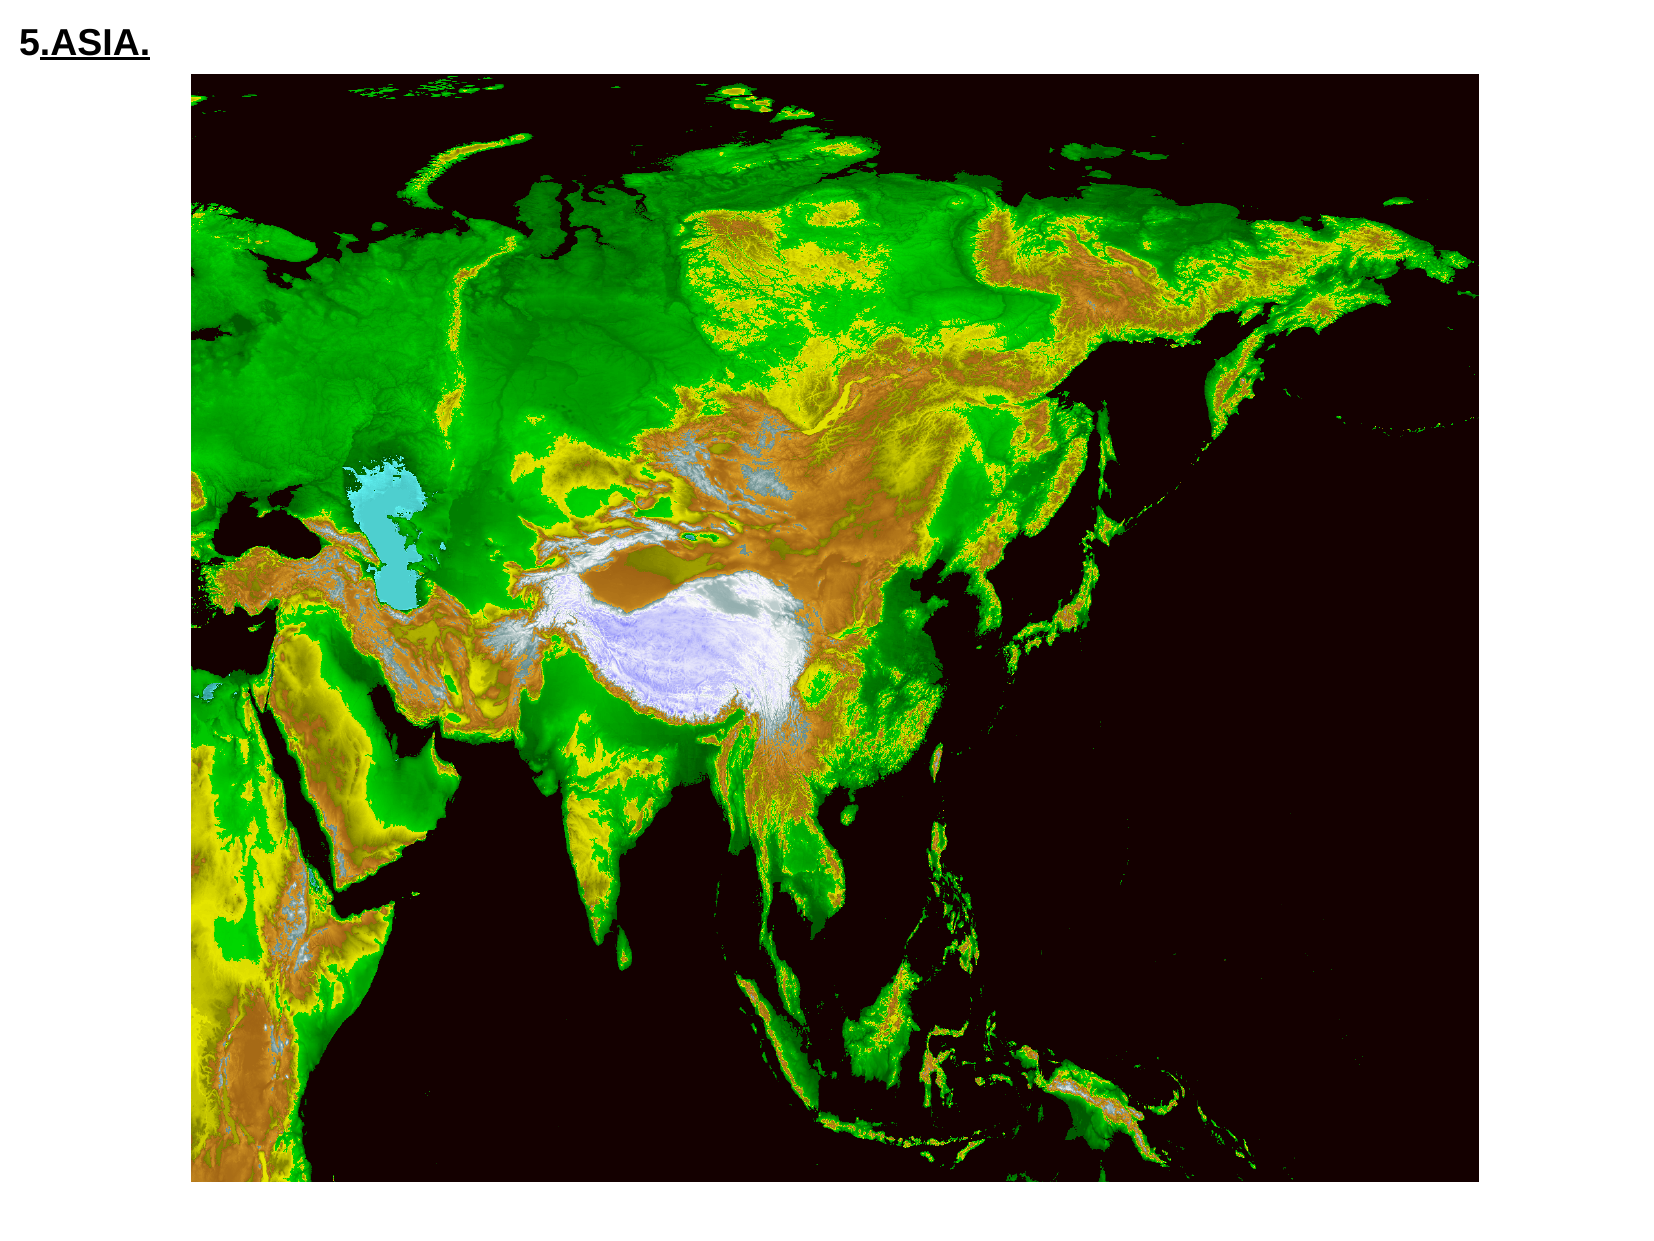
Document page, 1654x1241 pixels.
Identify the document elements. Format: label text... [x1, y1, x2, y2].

picture [191, 74, 1479, 1182]
text_box 5.ASIA. [4, 13, 166, 71]
